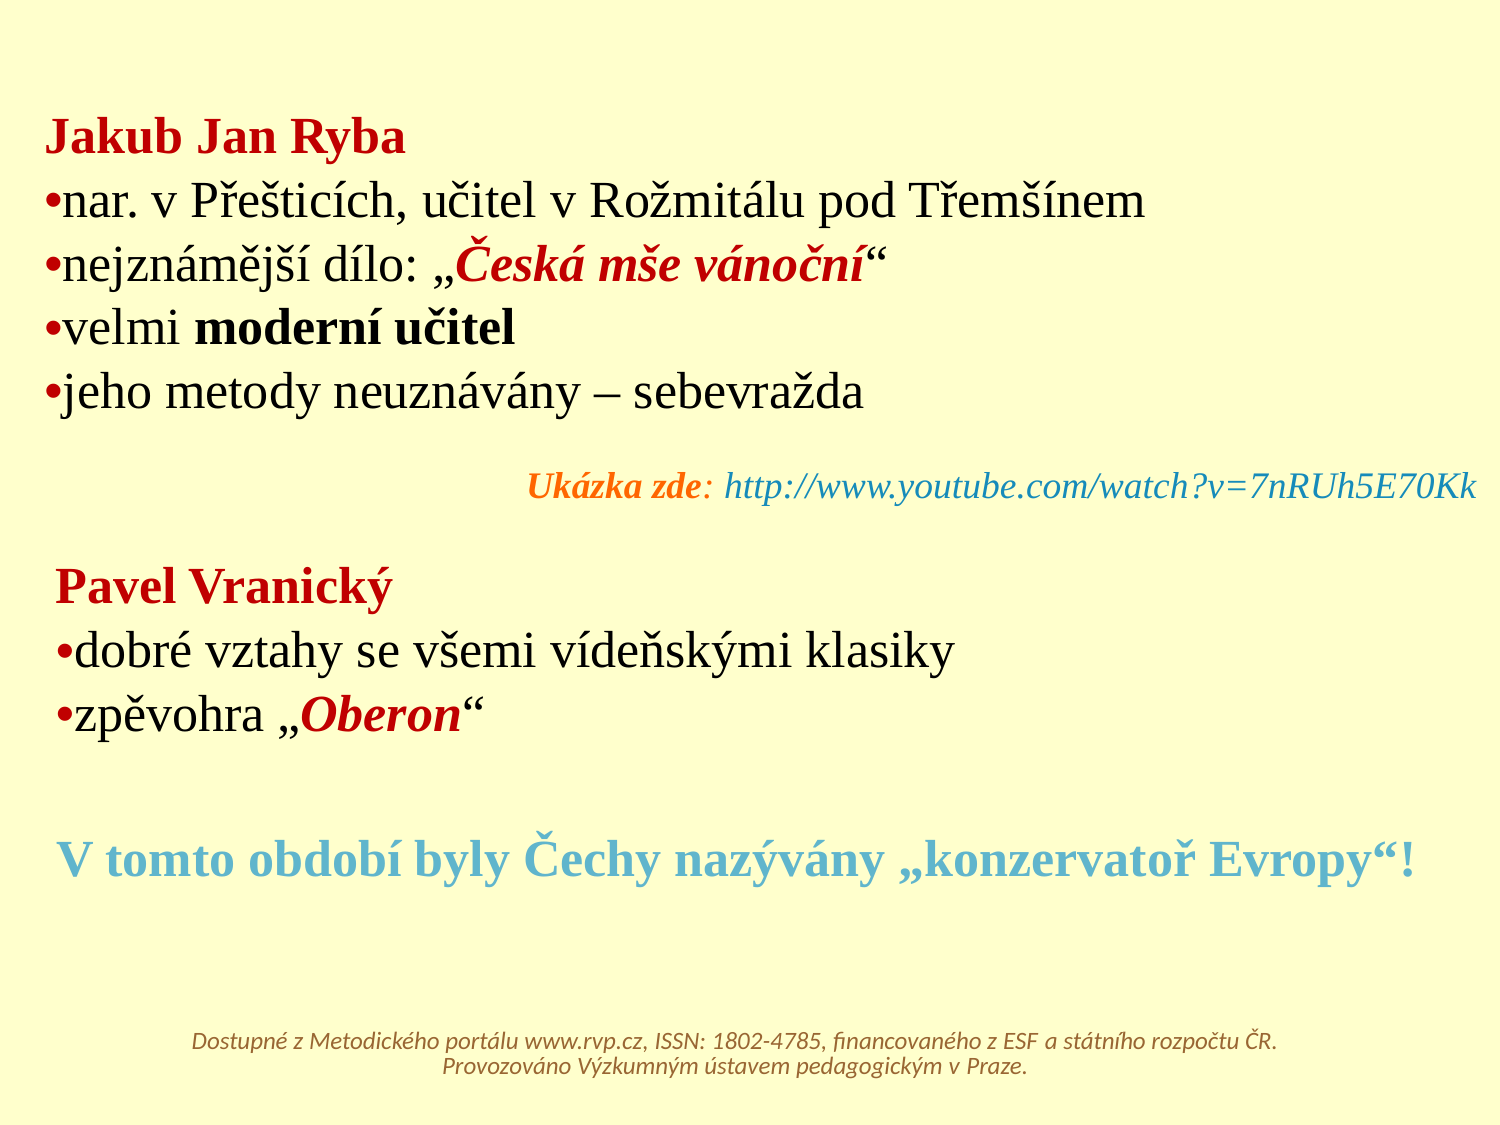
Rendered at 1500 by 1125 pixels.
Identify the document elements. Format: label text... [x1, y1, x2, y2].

text_box Ukázka zde: http://www.youtube.com/watch?v=7nRUh5E70Kk [511, 457, 1493, 556]
text_box V tomto období byly Čechy nazývány „konzervatoř Evropy“! [41, 822, 1500, 888]
text_box Dostupné z Metodického portálu www.rvp.cz, ISSN: 1802-4785, financovaného z ESF a státního rozpočtu ČR. Provozováno Výzkumným ústavem pedagogickým v Praze. [171, 1023, 1300, 1089]
text_box Jakub Jan Ryba nar. v Přešticích, učitel v Rožmitálu pod Třemšínem nejznámější dílo: „Česká mše vánoční“ velmi moderní učitel jeho metody neuznávány – sebevražda [29, 99, 1500, 440]
text_box Pavel Vranický dobré vztahy se všemi vídeňskými klasiky zpěvohra „Oberon“ [41, 549, 1500, 755]
